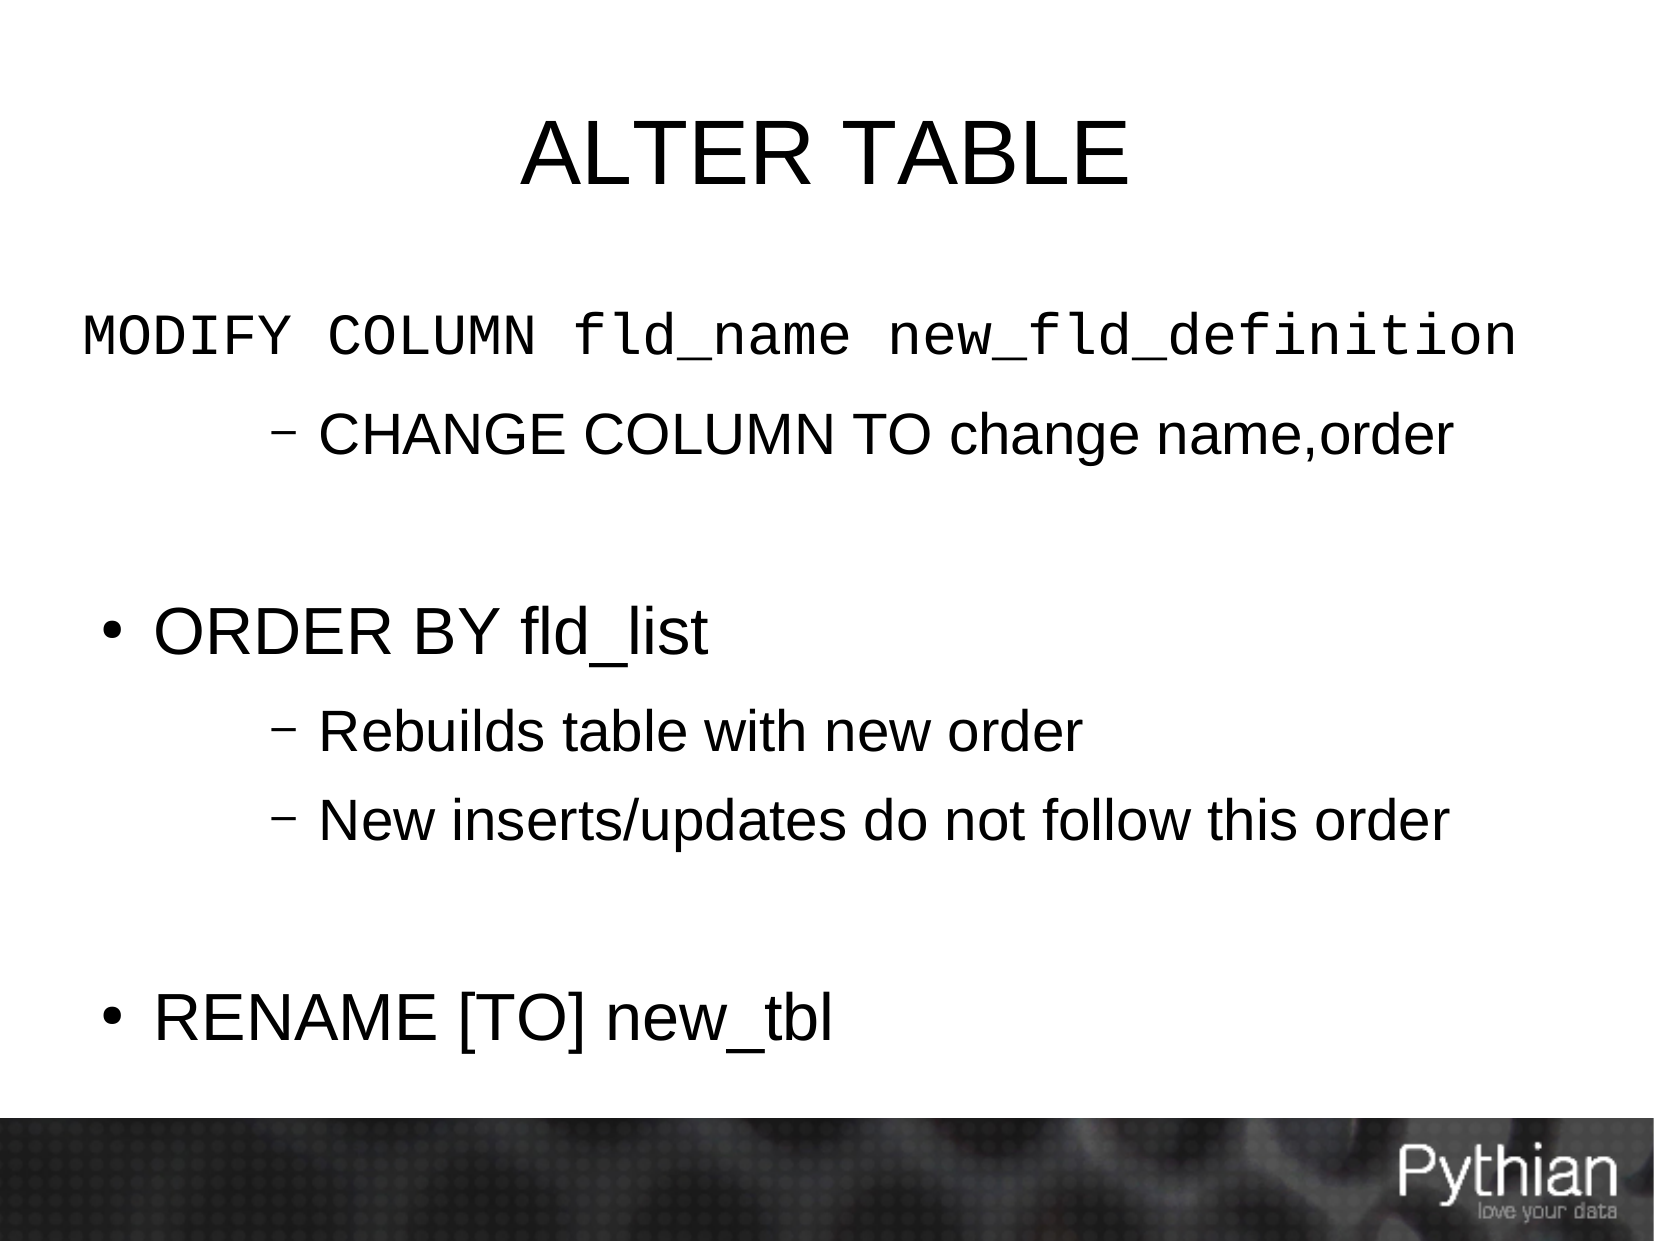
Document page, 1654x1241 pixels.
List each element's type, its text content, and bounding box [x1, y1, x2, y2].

list MODIFY COLUMN fld_name new_fld_definition CHANGE COLUMN TO change name,order ORDER BY fld_list Rebuilds table with new order New inserts/updates do not follow this order RENAME [TO] new_tbl [82, 201, 1571, 1052]
picture [0, 1118, 1654, 1241]
title ALTER TABLE [82, 49, 1571, 201]
